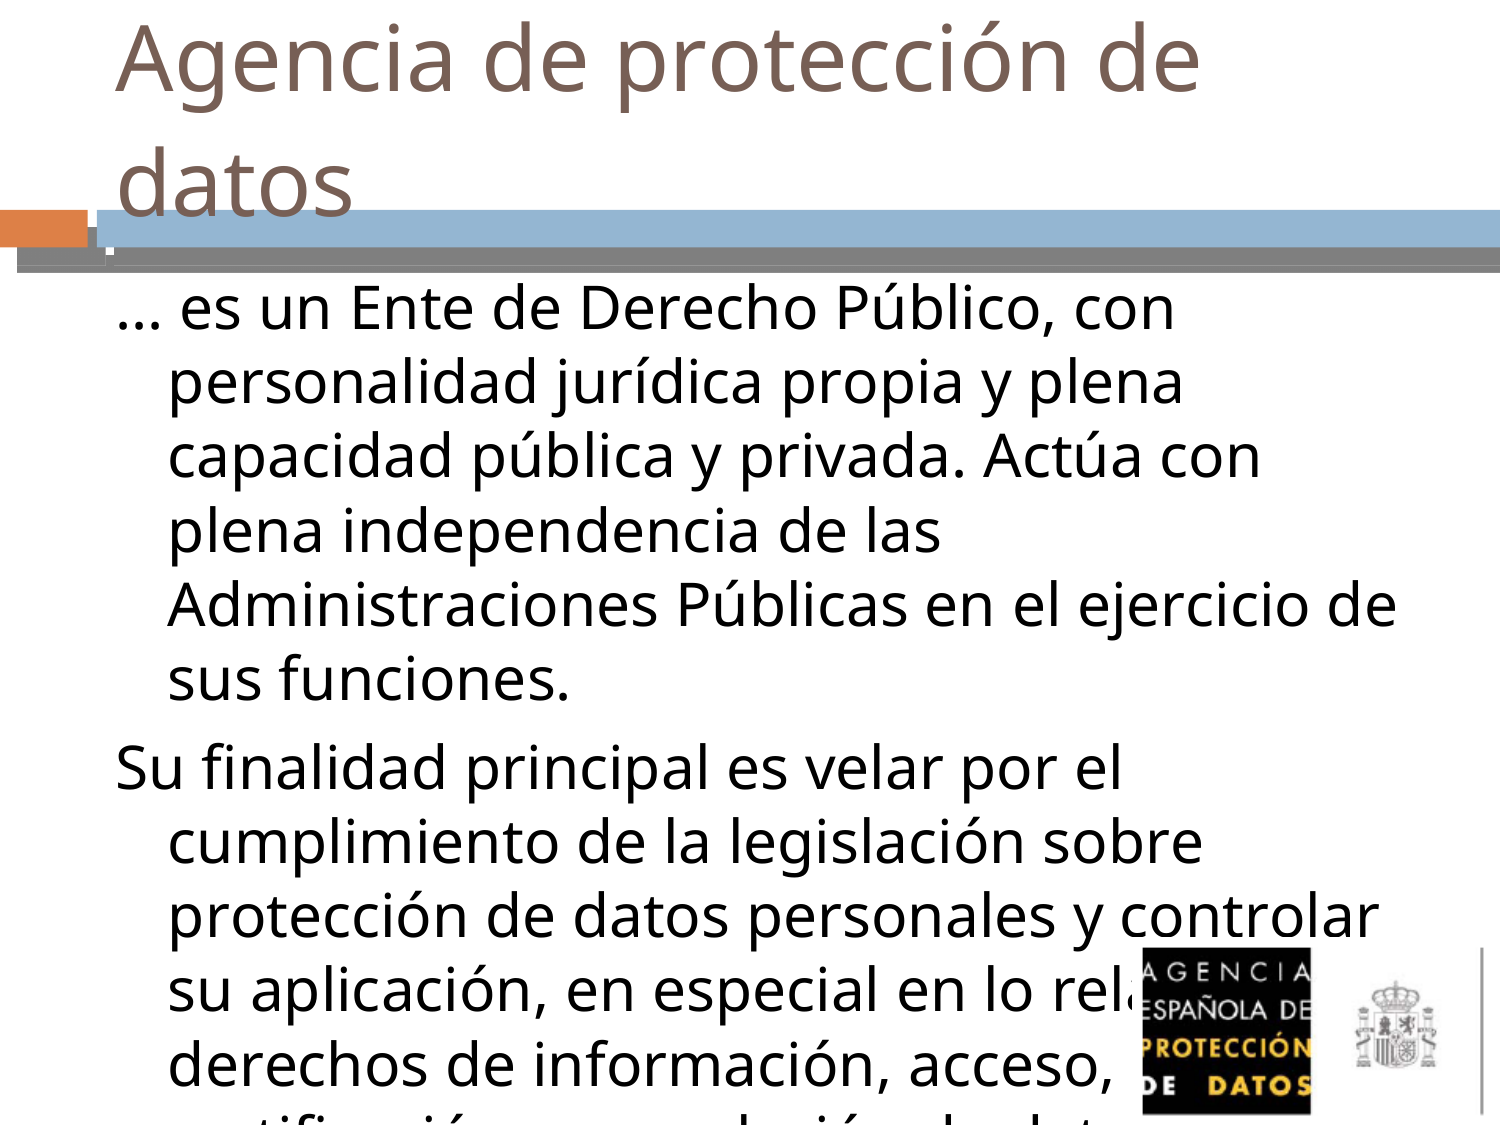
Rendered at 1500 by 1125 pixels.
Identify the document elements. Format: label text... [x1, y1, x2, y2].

title Agencia de protección de datos [100, 37, 1438, 201]
picture [1132, 937, 1500, 1125]
list ... es un Ente de Derecho Público, con personalidad jurídica propia y plena capacidad pública y privada. Actúa con plena independencia de las Administraciones Públicas en el ejercicio de sus funciones. Su finalidad principal es velar por el cumplimiento de la legislación sobre protección de datos personales y controlar su aplicación, en especial en lo relativo a los derechos de información, acceso, oposición, rectificación y cancelación de datos. [100, 262, 1438, 1002]
